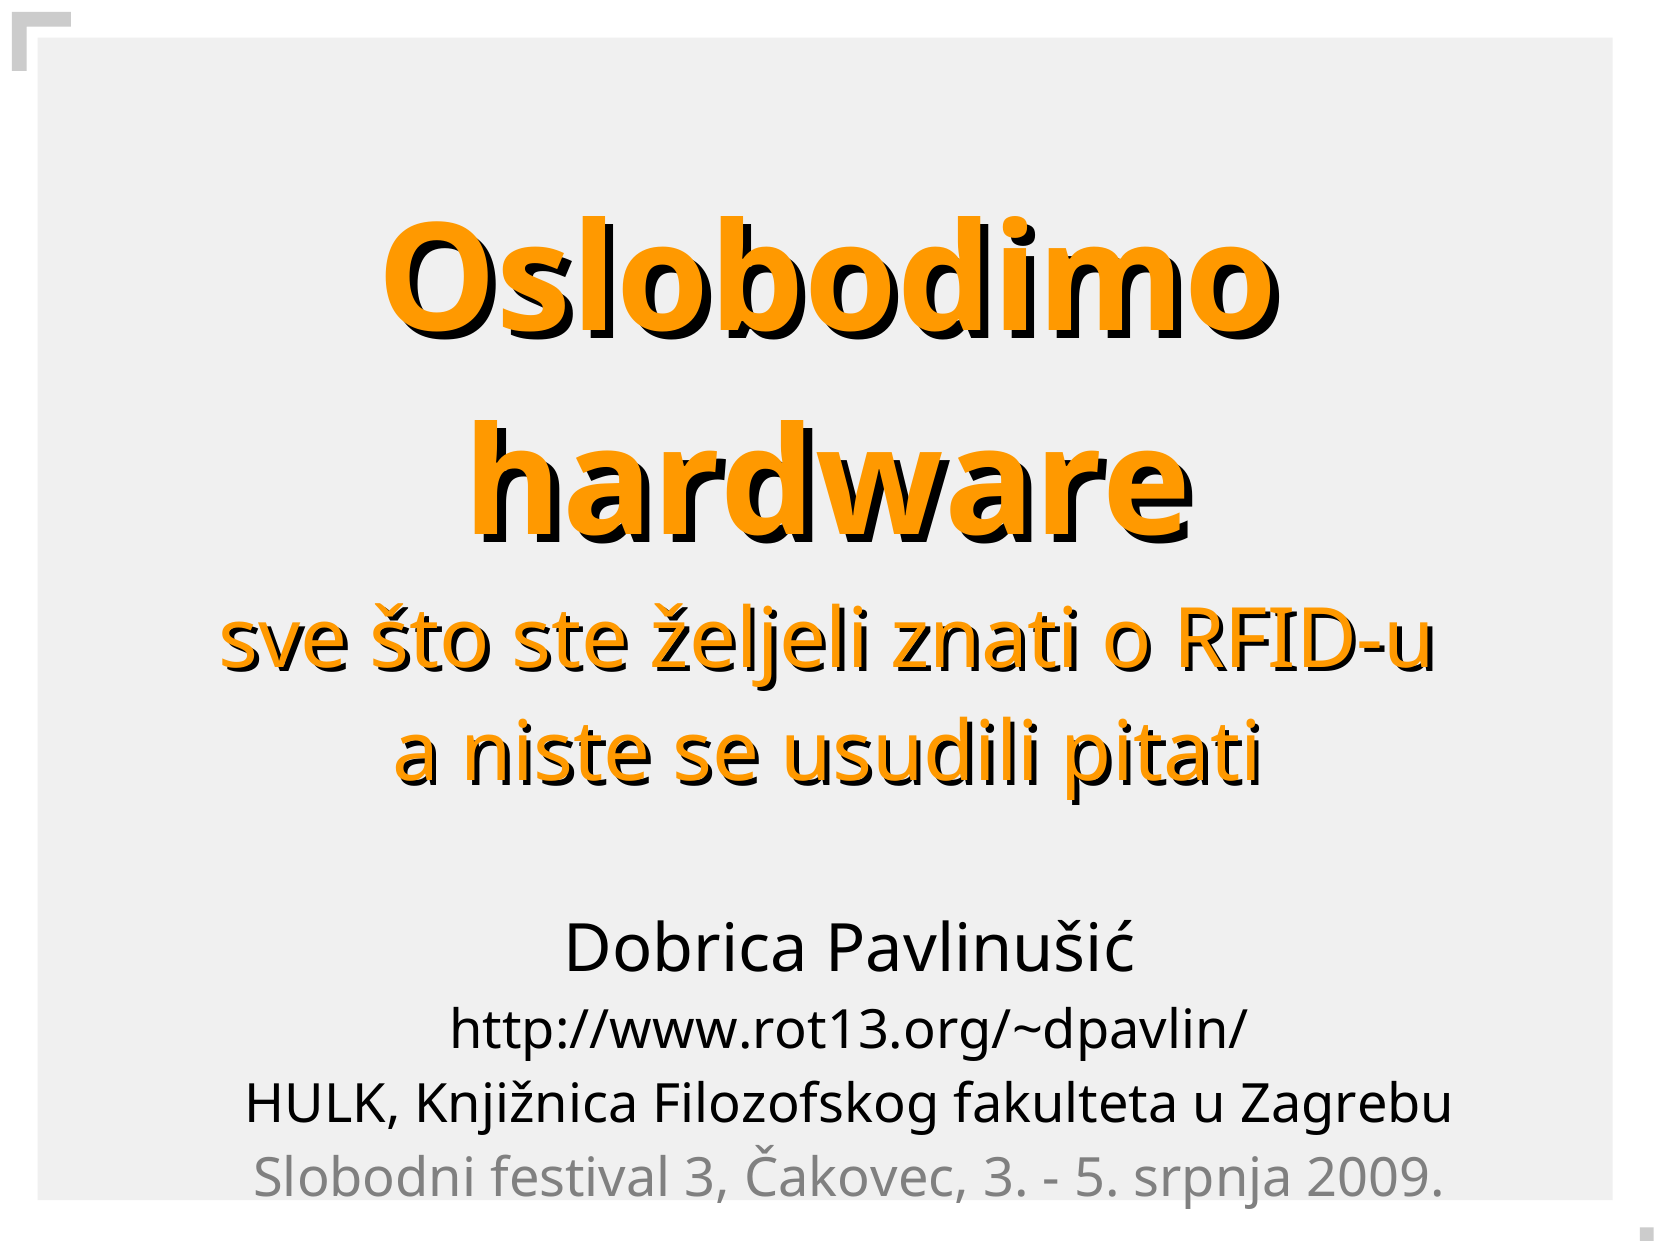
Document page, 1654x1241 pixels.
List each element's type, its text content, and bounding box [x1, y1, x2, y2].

list Dobrica Pavlinušić http://www.rot13.org/~dpavlin/ HULK, Knjižnica Filozofskog fakulteta u Zagrebu Slobodni festival 3, Čakovec, 3. - 5. srpnja 2009. [121, 900, 1561, 1241]
title Oslobodimo hardware sve što ste željeli znati o RFID-u a niste se usudili pitati [121, 167, 1534, 808]
